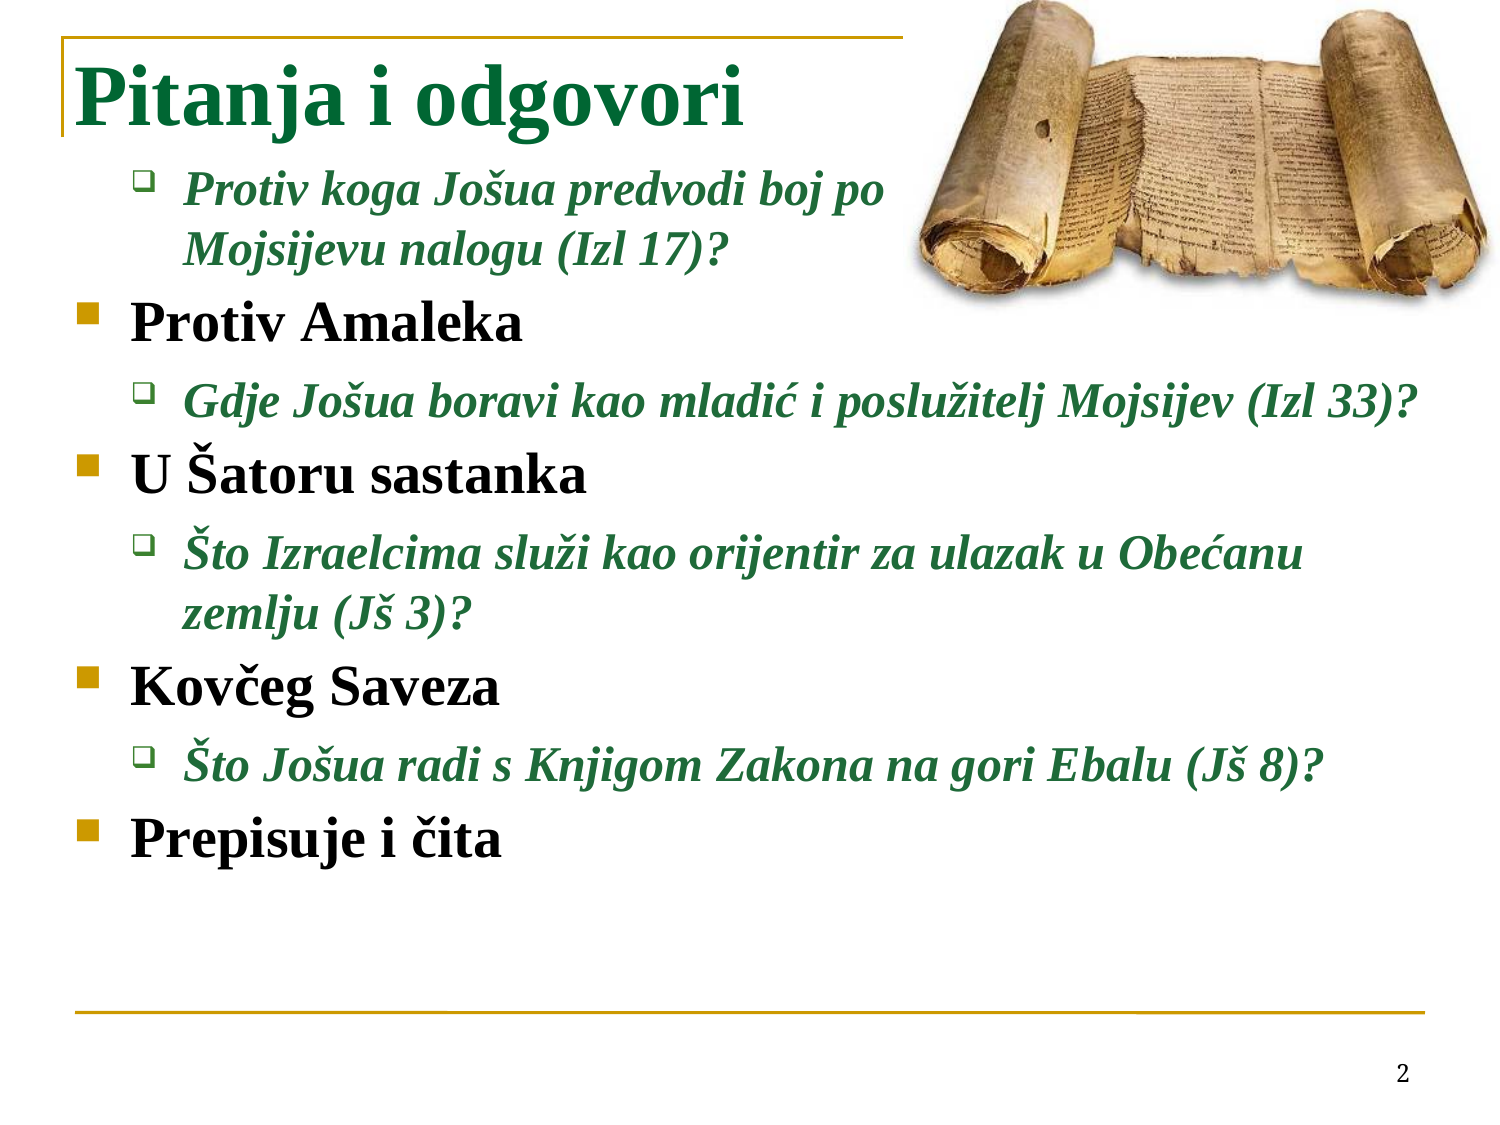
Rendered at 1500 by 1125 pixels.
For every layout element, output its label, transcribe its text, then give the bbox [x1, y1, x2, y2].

text_box Protiv koga Jošua predvodi boj po Mojsijevu nalogu (Izl 17)? Protiv Amaleka Gdje Jošua boravi kao mladić i poslužitelj Mojsijev (Izl 33)? U Šatoru sastanka Što Izraelcima služi kao orijentir za ulazak u Obećanu zemlju (Jš 3)? Kovčeg Saveza Što Jošua radi s Knjigom Zakona na gori Ebalu (Jš 8)? Prepisuje i čita [59, 147, 1447, 1004]
picture [903, 0, 1500, 316]
text_box Pitanja i odgovori [59, 30, 903, 147]
text_box <number> [1074, 1024, 1426, 1100]
